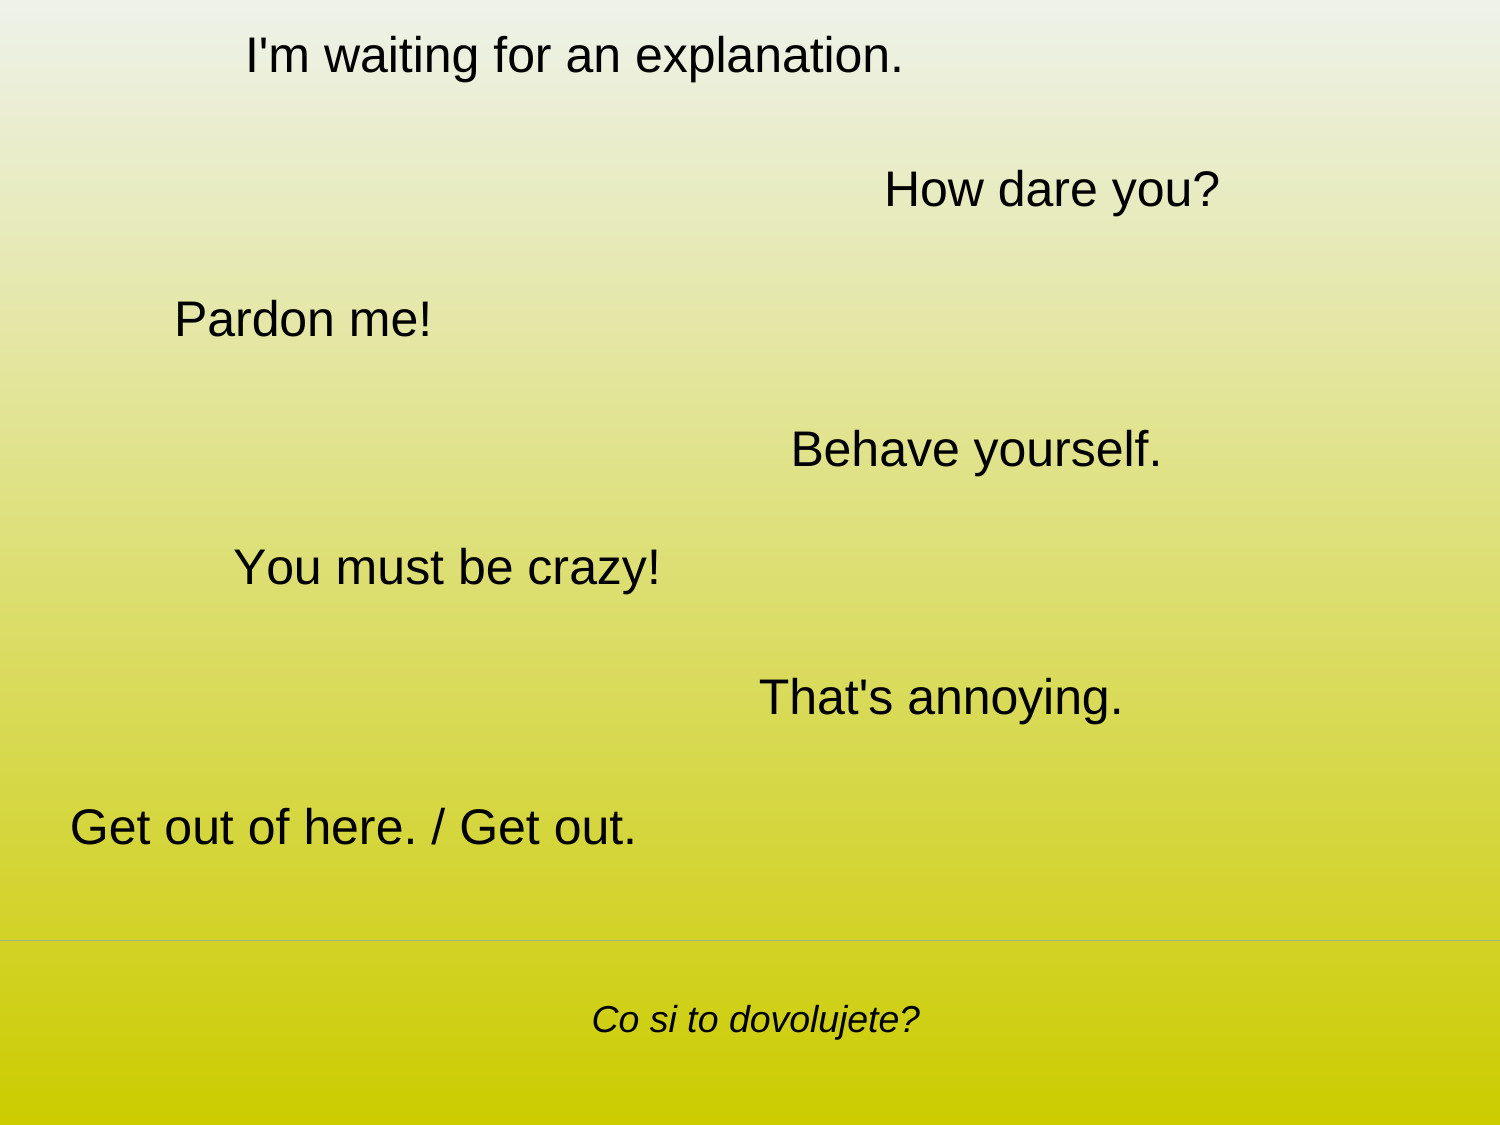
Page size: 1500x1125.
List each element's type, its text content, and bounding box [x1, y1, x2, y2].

text_box That's annoying. [744, 656, 1140, 733]
text_box How dare you? [869, 148, 1236, 225]
text_box I'm waiting for an explanation. [230, 14, 940, 90]
text_box Behave yourself. [775, 408, 1178, 485]
text_box Get out of here. / Get out. [55, 786, 654, 863]
text_box Pardon me! [159, 278, 467, 355]
text_box Co si to dovolujete? [549, 987, 963, 1049]
text_box You must be crazy! [218, 527, 680, 603]
